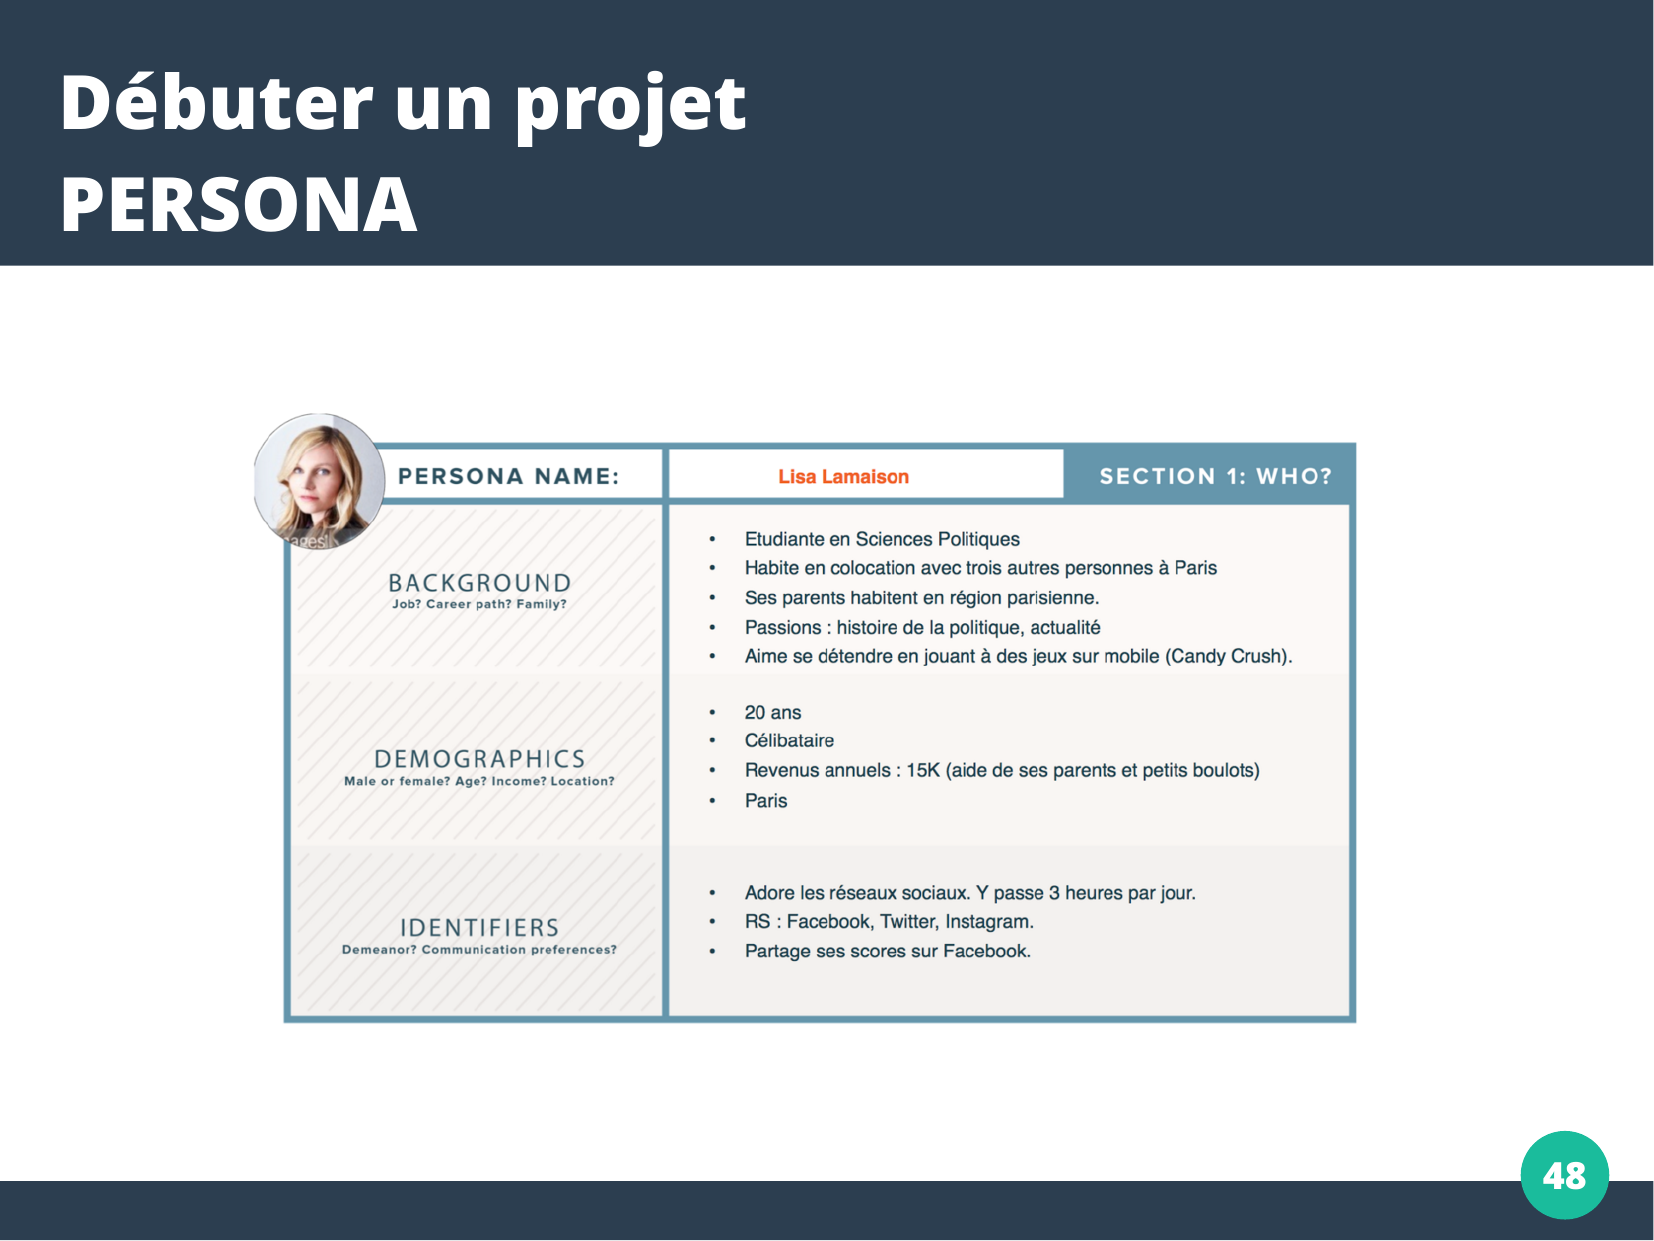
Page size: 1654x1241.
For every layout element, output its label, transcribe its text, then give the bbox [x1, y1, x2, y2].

title Débuter un projet PERSONA [59, 49, 1595, 207]
picture [59, 377, 1595, 1099]
